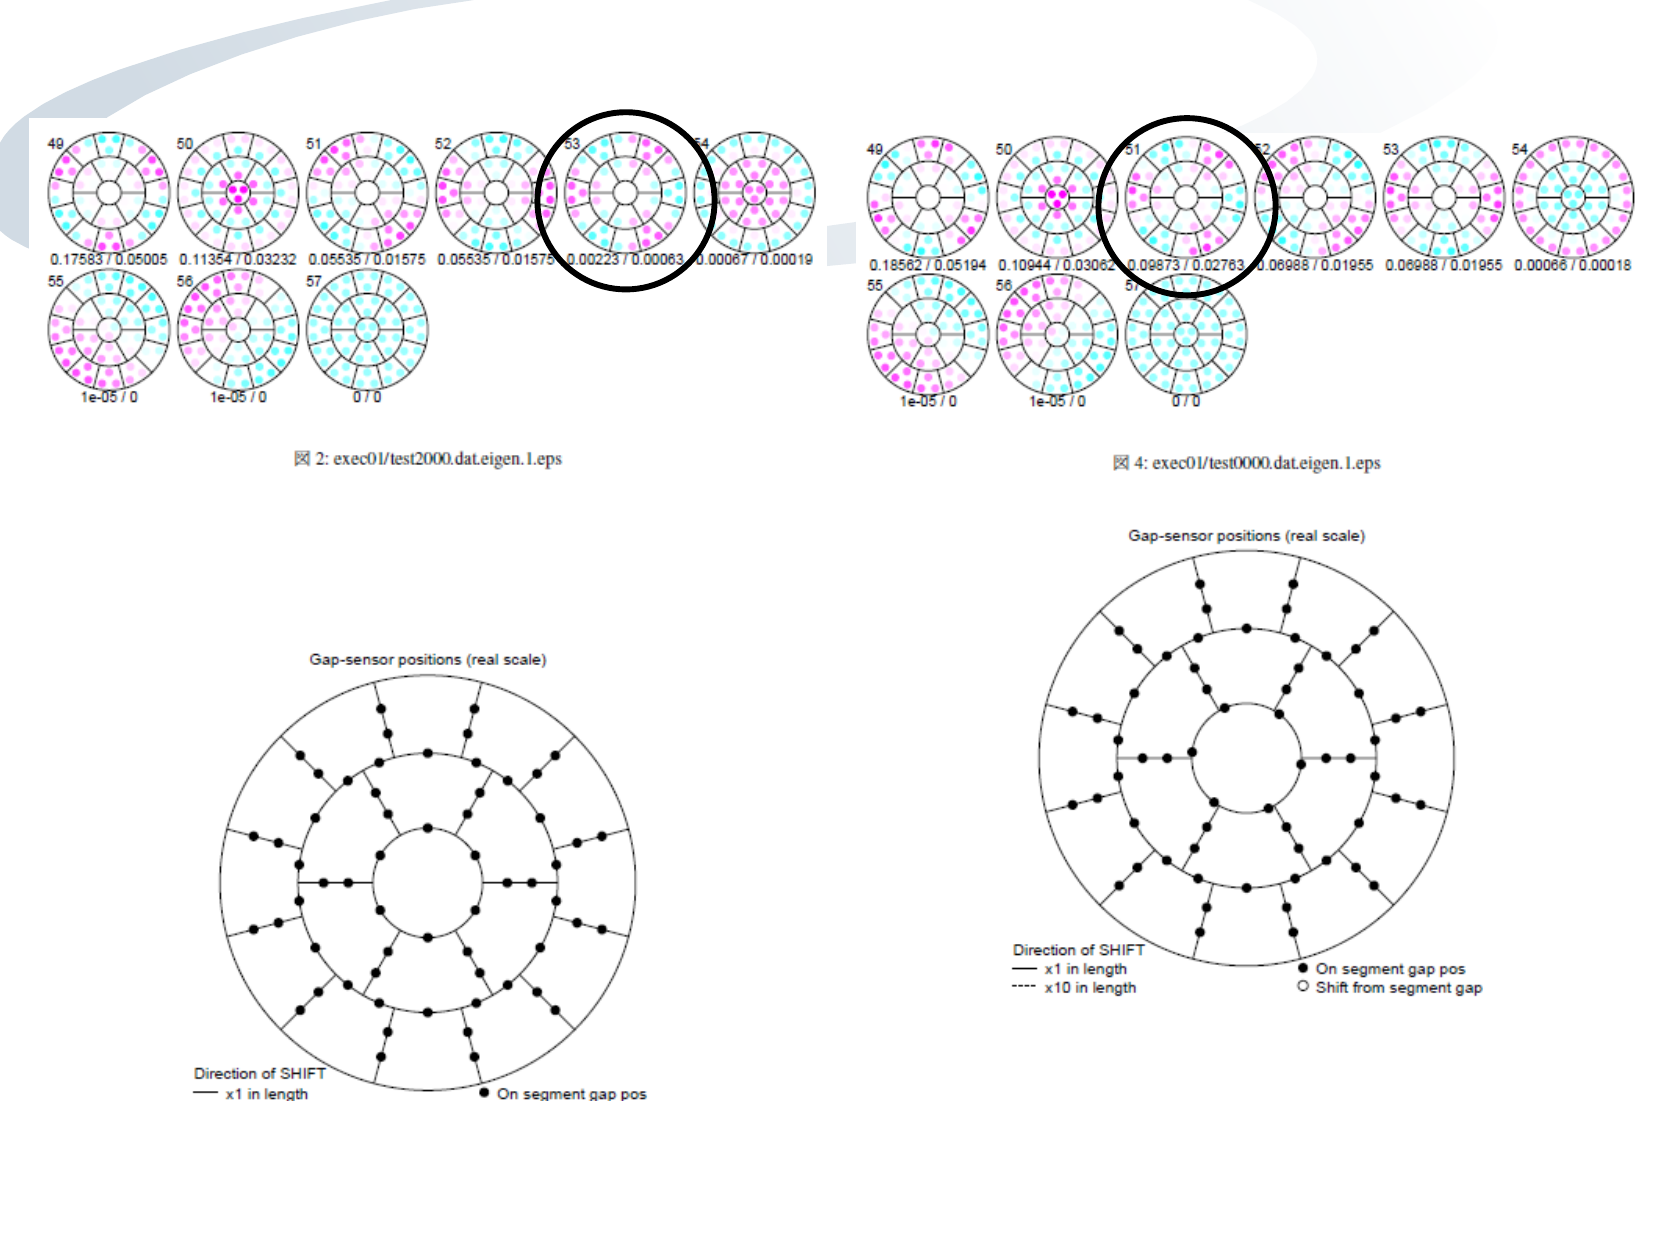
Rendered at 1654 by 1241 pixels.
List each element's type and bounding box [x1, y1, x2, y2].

picture [856, 133, 1644, 1004]
picture [541, 118, 711, 286]
picture [29, 118, 827, 1101]
picture [1102, 133, 1272, 292]
